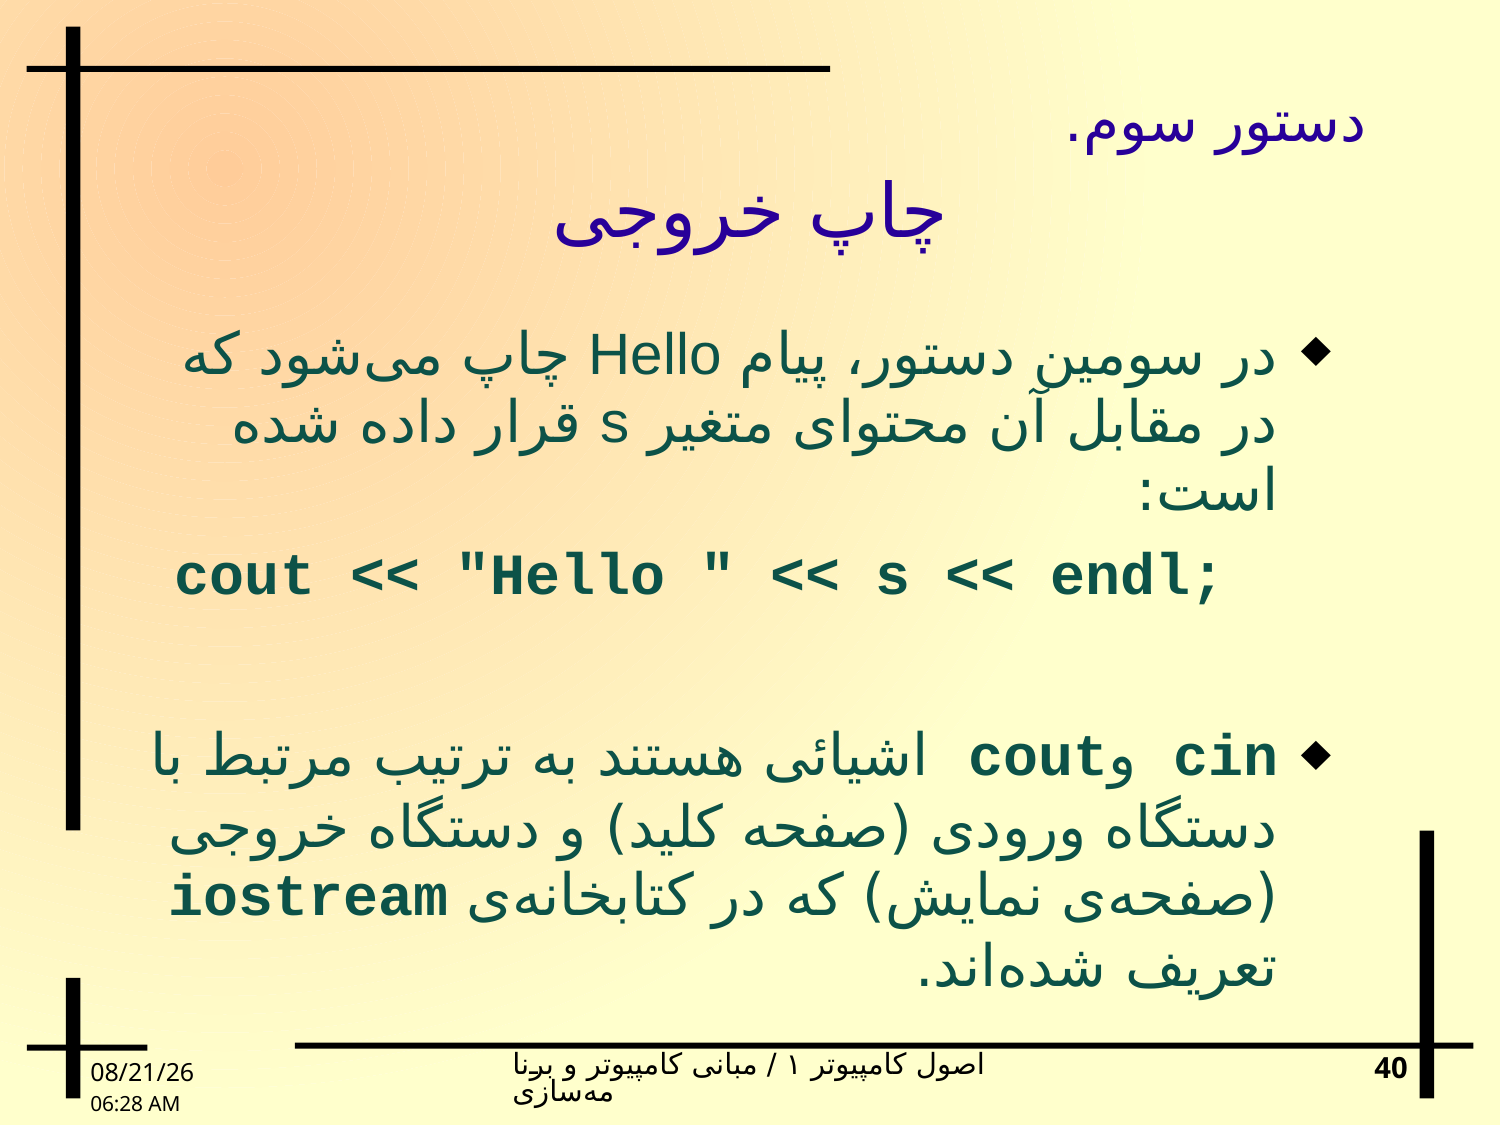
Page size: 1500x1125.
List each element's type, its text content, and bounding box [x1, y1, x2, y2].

title دستور سوم. [201, 73, 1367, 150]
title چاپ خروجی [109, 150, 1391, 274]
list در سومین دستور، پیام Hello چاپ می‌شود که در مقابل آن محتوای متغیر s قرار داده شده است: cout << "Hello " << s << endl; cin وcout اشیائی هستند به ترتیب مرتبط با دستگاه ورودی (صفحه کلید) و دستگاه خروجی (صفحه‌ی نمایش) که در کتابخانه‌ی iostream تعریف شده‌اند. [122, 320, 1403, 974]
